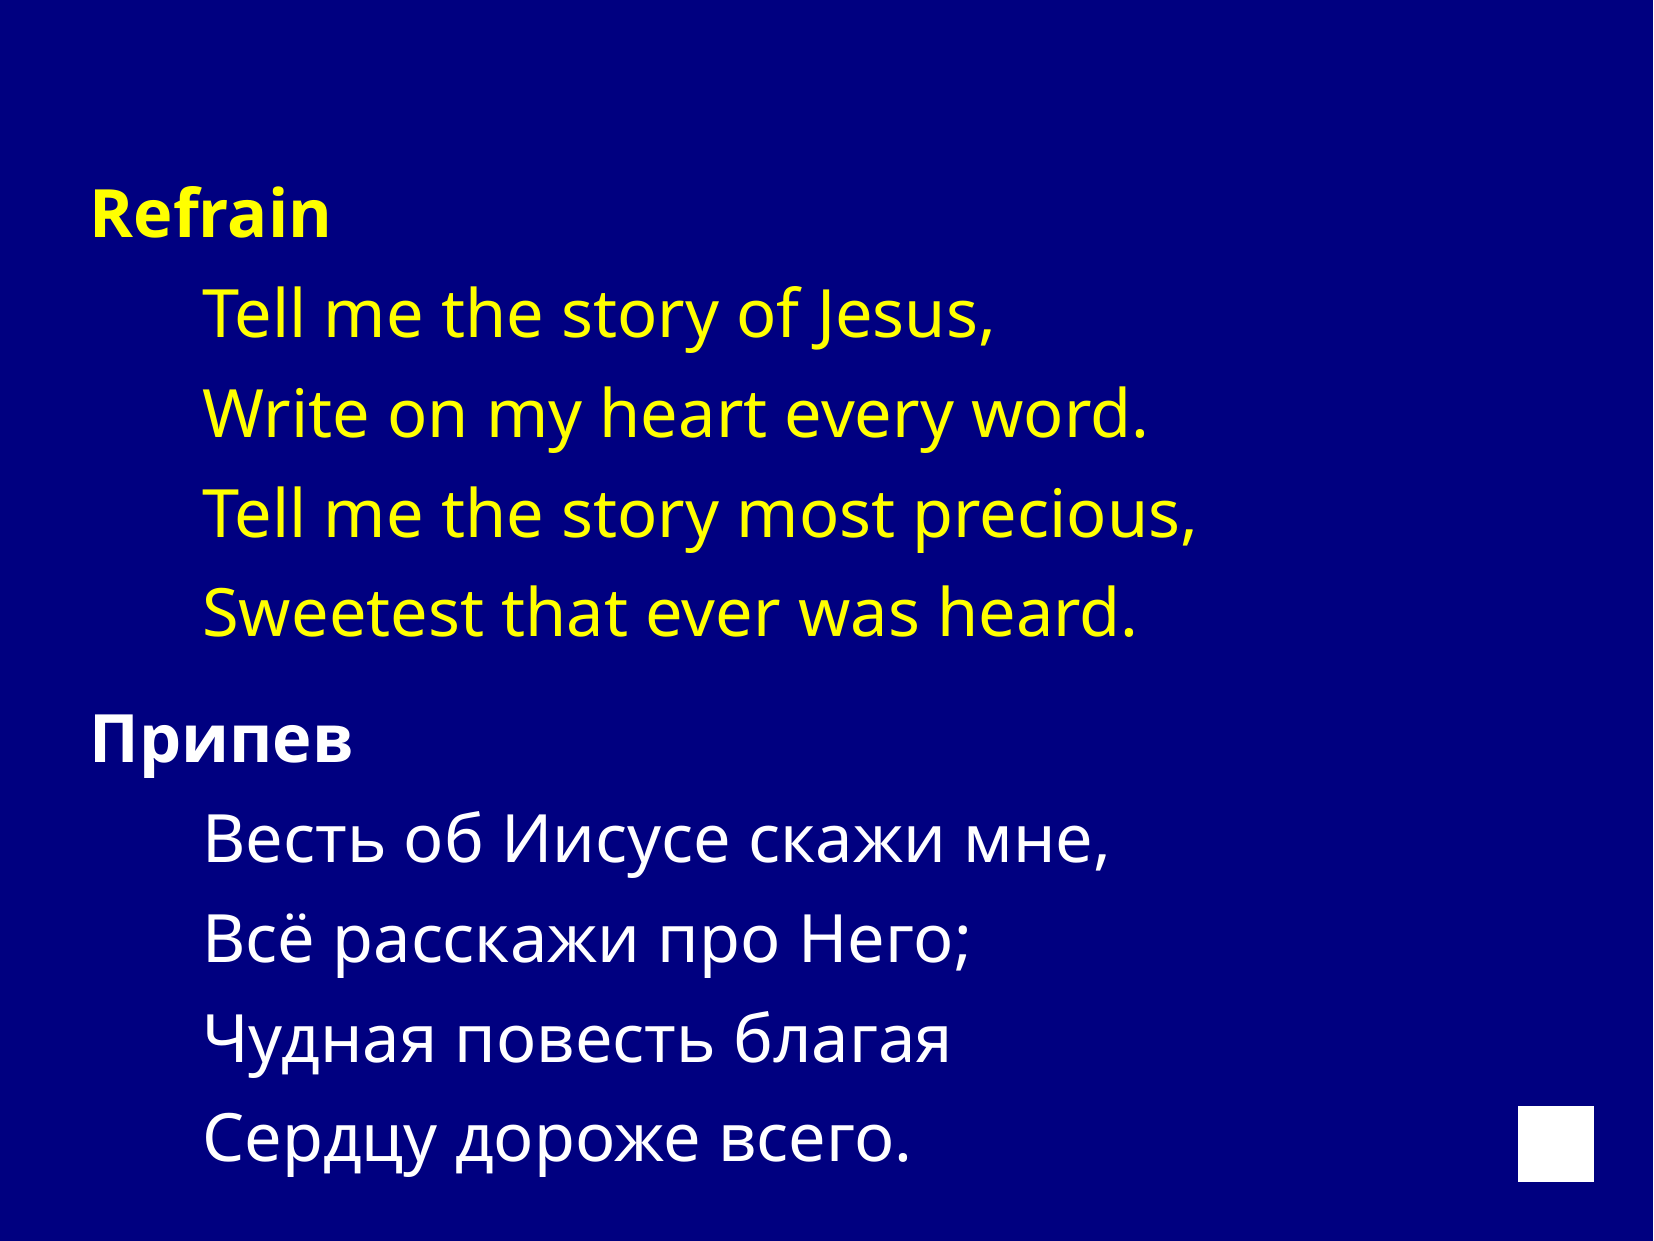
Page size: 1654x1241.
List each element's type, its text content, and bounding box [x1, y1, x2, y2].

text_box [1518, 1106, 1594, 1182]
text_box Припев Весть об Иисусе скажи мне, Всё расскажи про Него; Чудная повесть благая Сердцу дороже всего. [75, 675, 1576, 1163]
text_box Refrain Tell me the story of Jesus, Write on my heart every word. Tell me the story most precious, Sweetest that ever was heard. [75, 150, 1576, 638]
